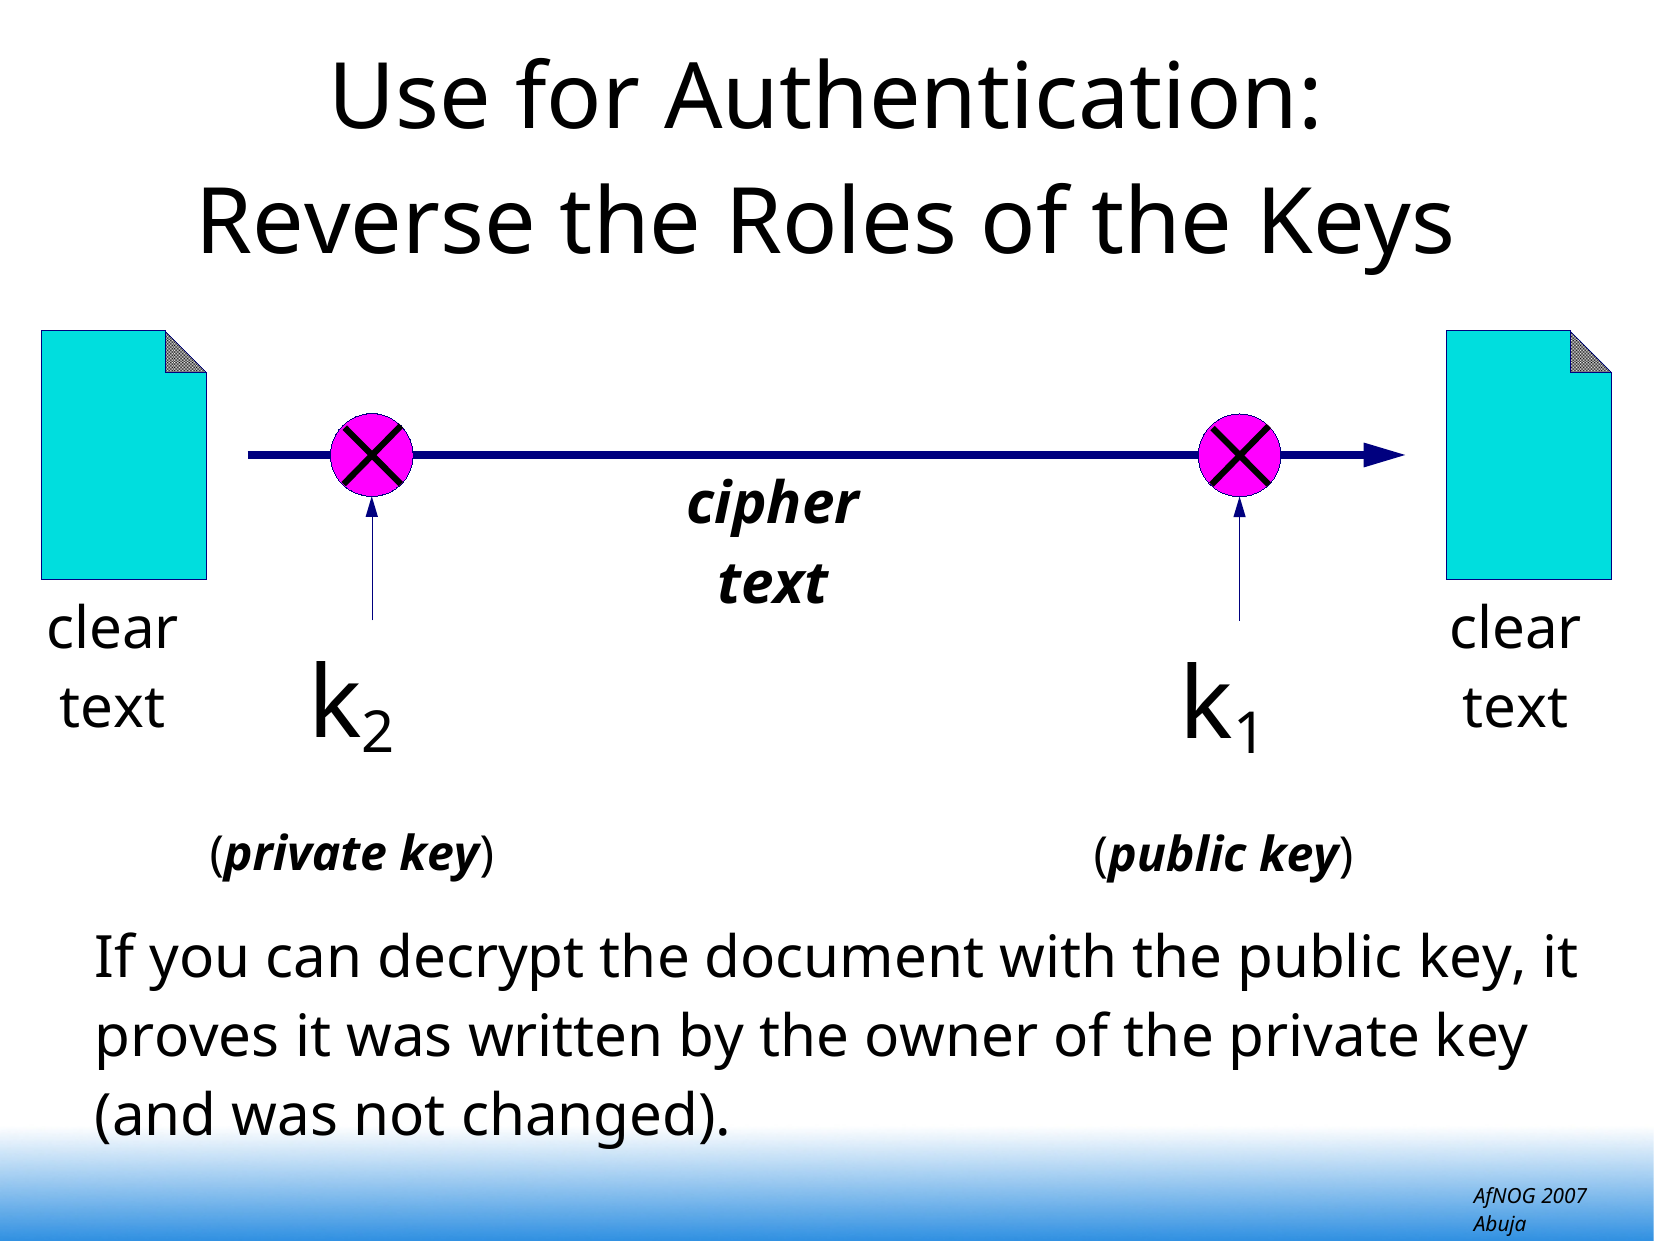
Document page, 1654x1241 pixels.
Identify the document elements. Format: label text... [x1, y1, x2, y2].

text_box cipher text [686, 461, 860, 621]
text_box If you can decrypt the document with the public key, it proves it was written by the owner of the private key (and was not changed). [94, 914, 1579, 1153]
picture [0, 1124, 1654, 1241]
text_box [1198, 413, 1266, 486]
text_box [1245, 429, 1281, 482]
text_box [1213, 461, 1267, 497]
text_box clear text [46, 585, 179, 745]
text_box [330, 413, 398, 497]
text_box [41, 330, 207, 580]
text_box [1446, 330, 1612, 580]
text_box [378, 429, 414, 481]
text_box clear text [1449, 586, 1583, 746]
text_box k2 (private key) [209, 630, 495, 886]
title Use for Authentication: Reverse the Roles of the Keys [135, 30, 1517, 262]
text_box k1 (public key) [1093, 631, 1354, 887]
